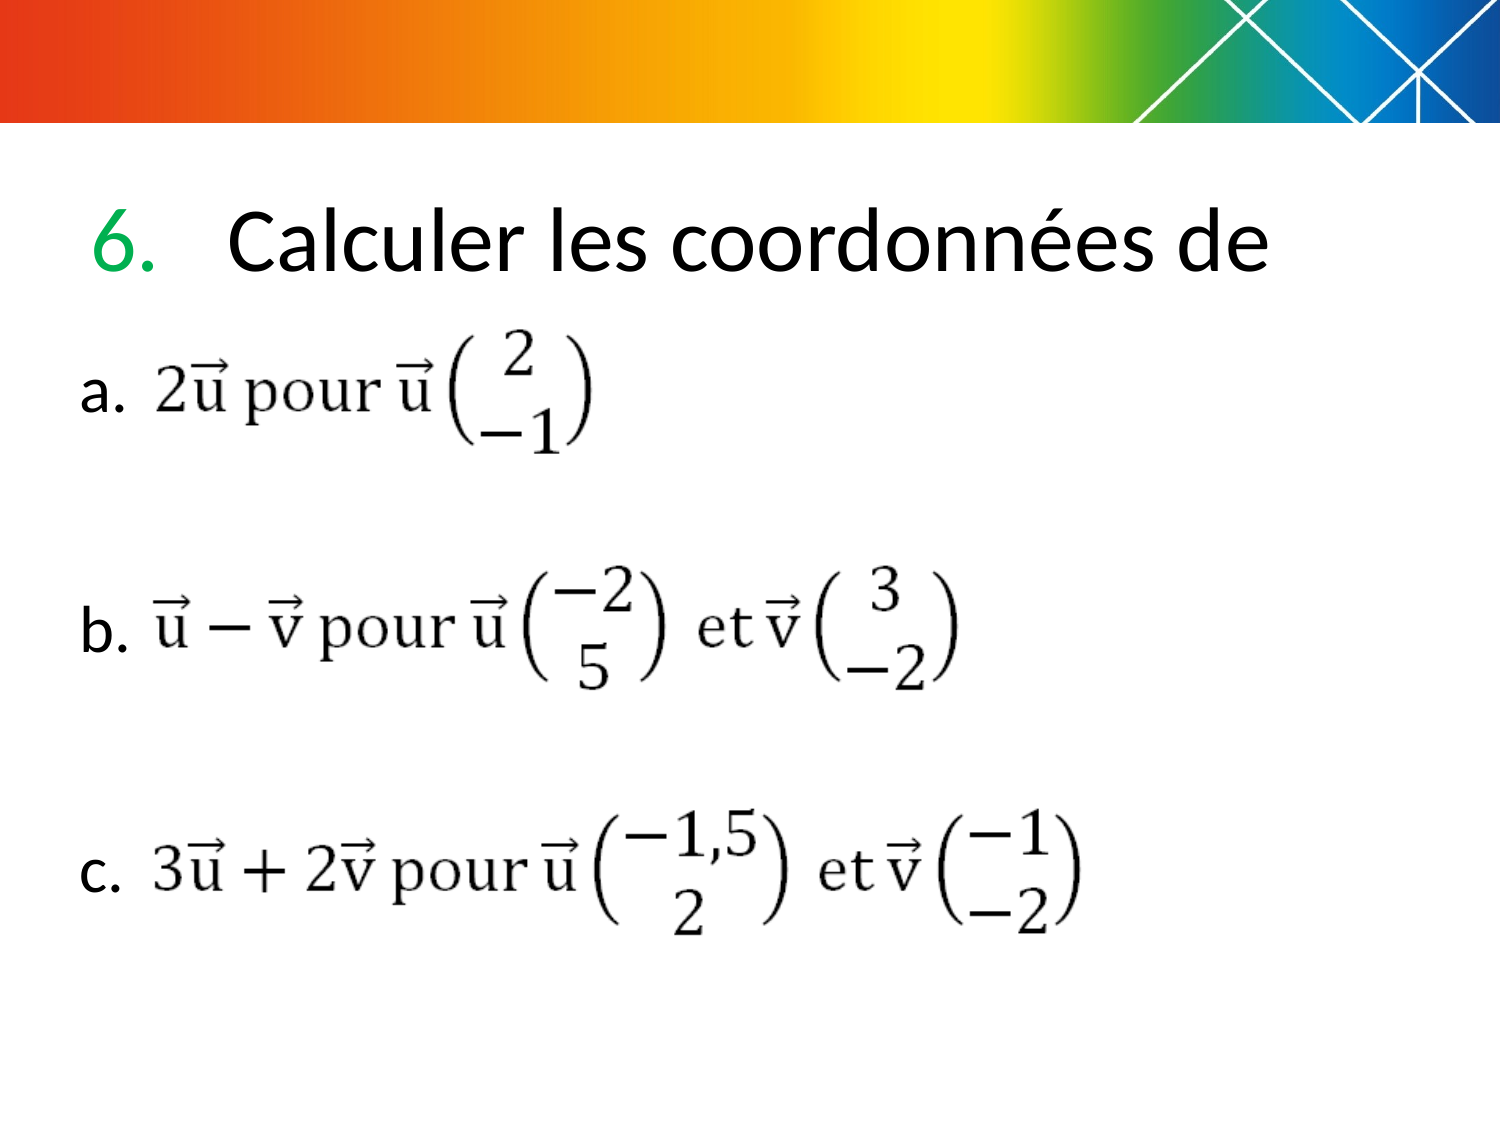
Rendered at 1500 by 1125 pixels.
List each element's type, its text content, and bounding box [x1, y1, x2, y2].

picture [0, 0, 1359, 123]
picture [135, 798, 1100, 951]
picture [135, 314, 619, 476]
picture [1340, 0, 1500, 123]
title Calculer les coordonnées de [75, 163, 1500, 305]
picture [144, 544, 993, 709]
text_box a. b. c. [64, 338, 573, 1125]
